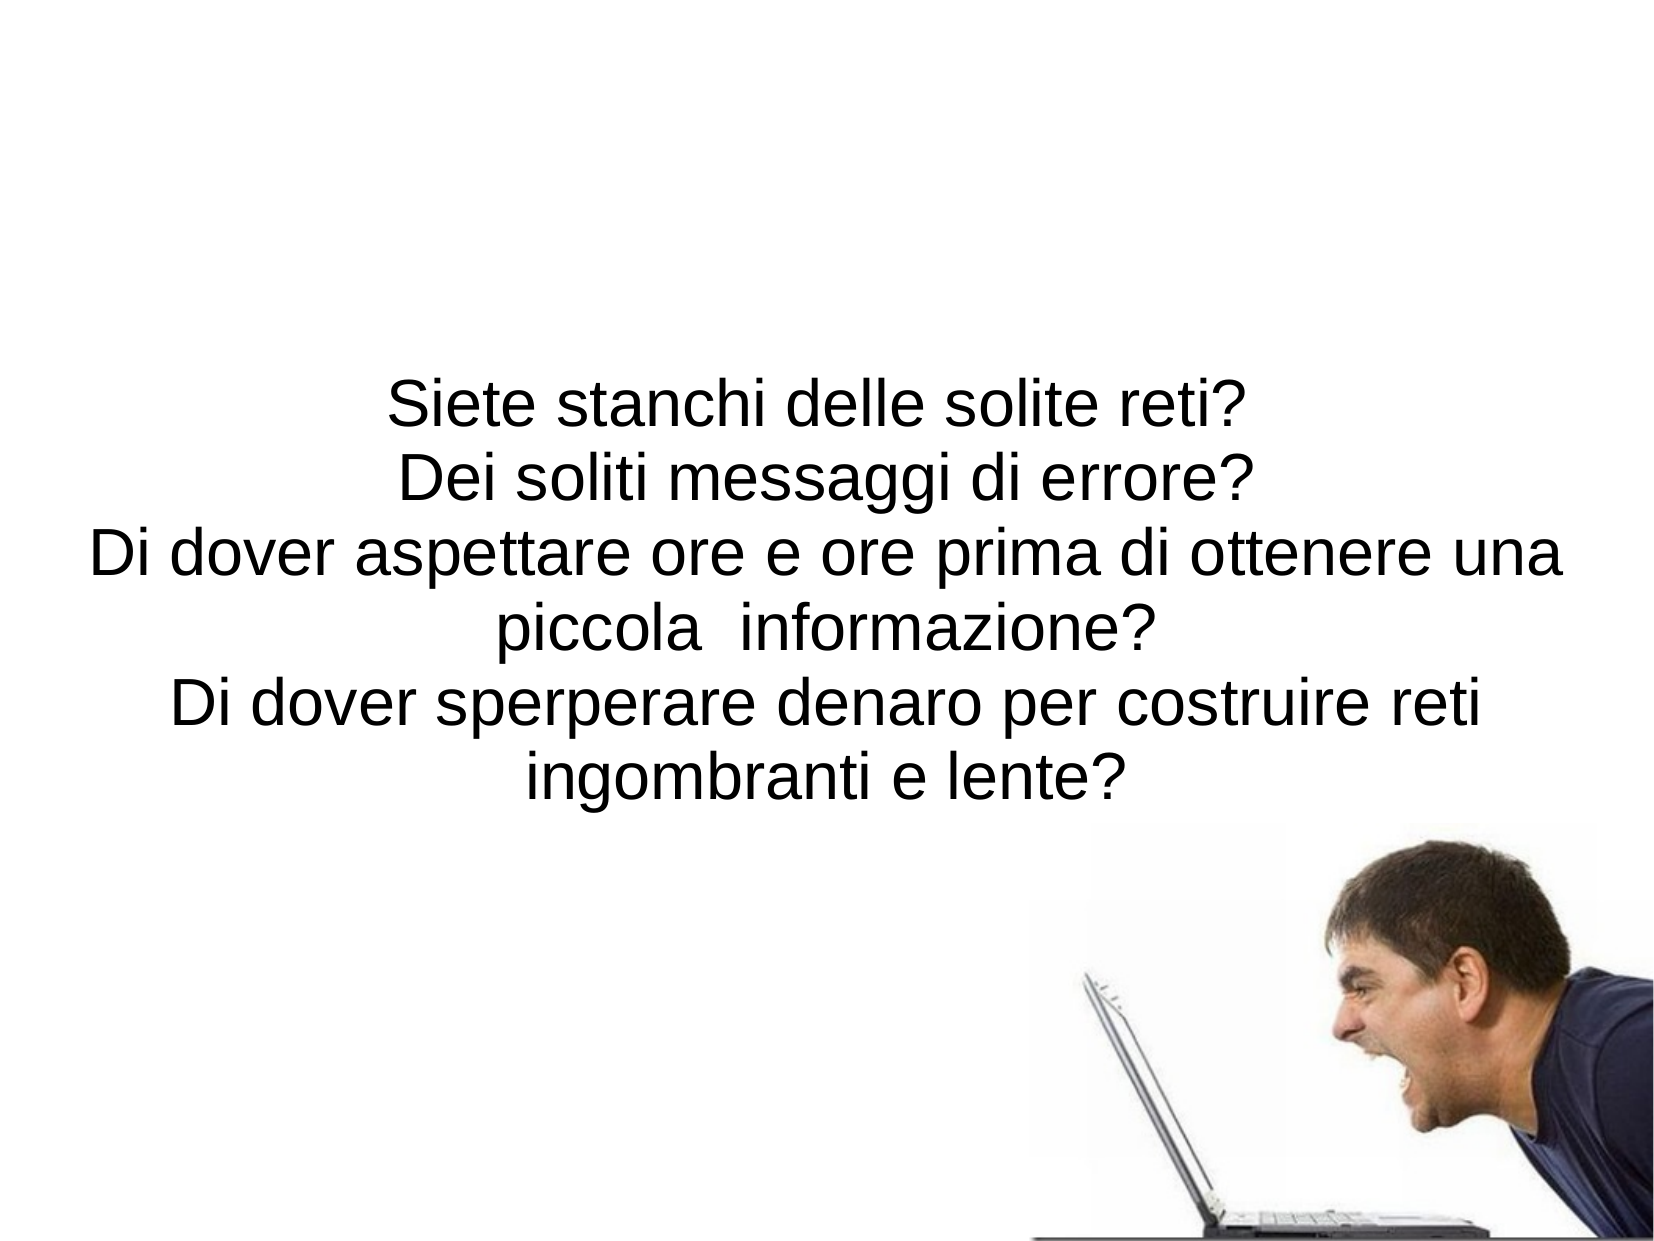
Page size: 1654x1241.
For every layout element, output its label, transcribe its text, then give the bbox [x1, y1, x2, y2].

picture [1029, 823, 1654, 1241]
subtitle Siete stanchi delle solite reti? Dei soliti messaggi di errore? Di dover aspettare ore e ore prima di ottenere una piccola informazione? Di dover sperperare denaro per costruire reti ingombranti e lente? [82, 70, 1571, 1109]
